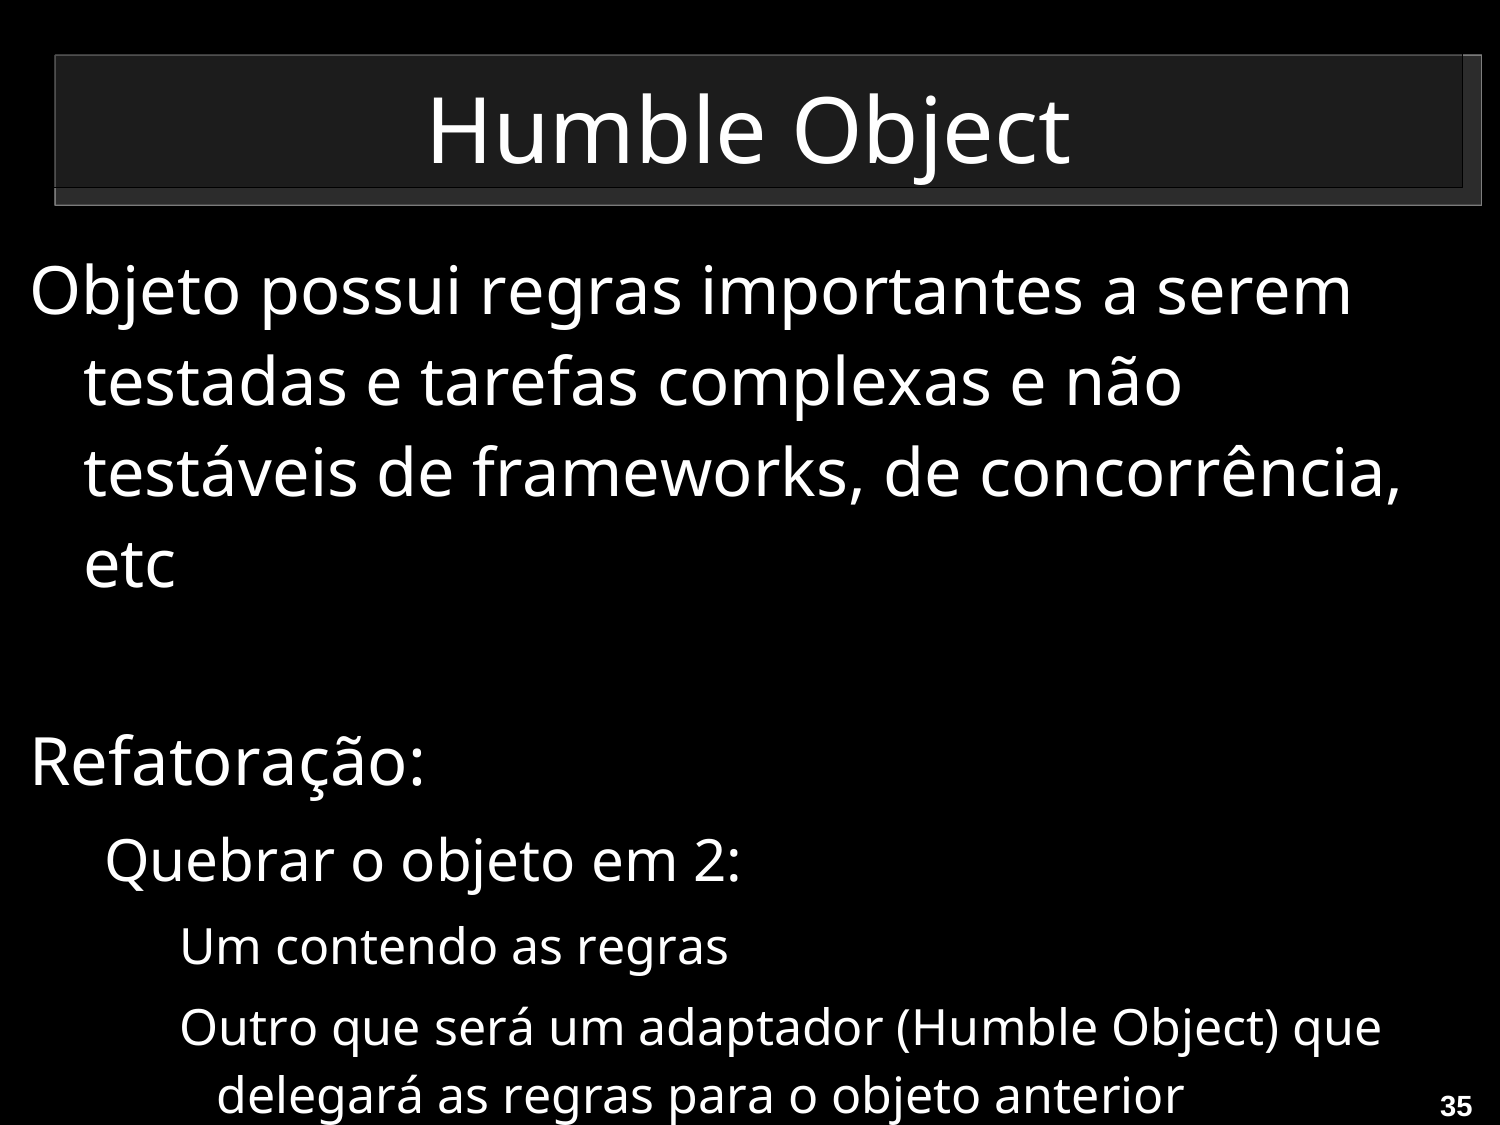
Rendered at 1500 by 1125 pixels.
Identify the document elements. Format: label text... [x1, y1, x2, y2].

list Objeto possui regras importantes a serem testadas e tarefas complexas e não testáveis de frameworks, de concorrência, etc Refatoração: Quebrar o objeto em 2: Um contendo as regras Outro que será um adaptador (Humble Object) que delegará as regras para o objeto anterior [29, 243, 1469, 1072]
title Humble Object [29, 38, 1469, 218]
